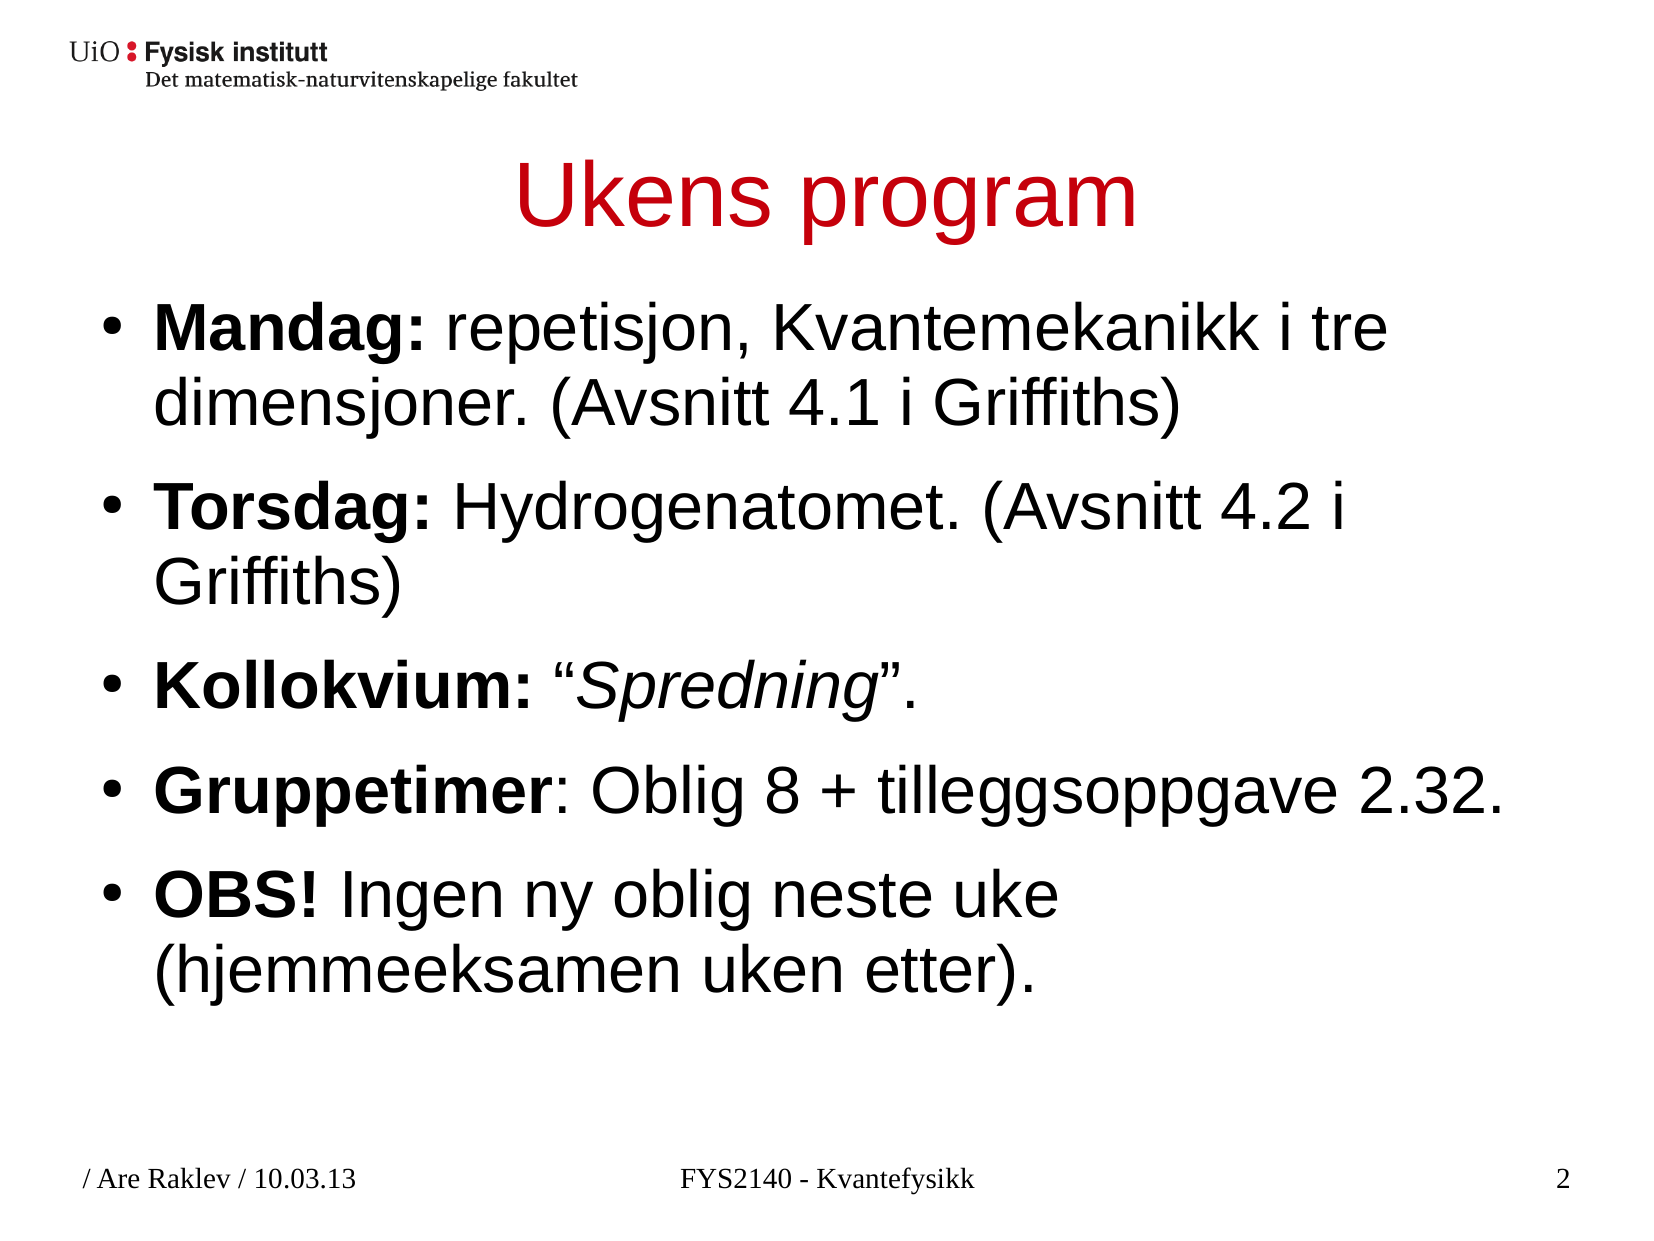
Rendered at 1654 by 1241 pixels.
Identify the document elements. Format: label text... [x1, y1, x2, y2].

title Ukens program [82, 90, 1571, 290]
list Mandag: repetisjon, Kvantemekanikk i tre dimensjoner. (Avsnitt 4.1 i Griffiths) Torsdag: Hydrogenatomet. (Avsnitt 4.2 i Griffiths) Kollokvium: “Spredning”. Gruppetimer: Oblig 8 + tilleggsoppgave 2.32. OBS! Ingen ny oblig neste uke (hjemmeeksamen uken etter). [82, 290, 1576, 1094]
picture [68, 37, 581, 93]
